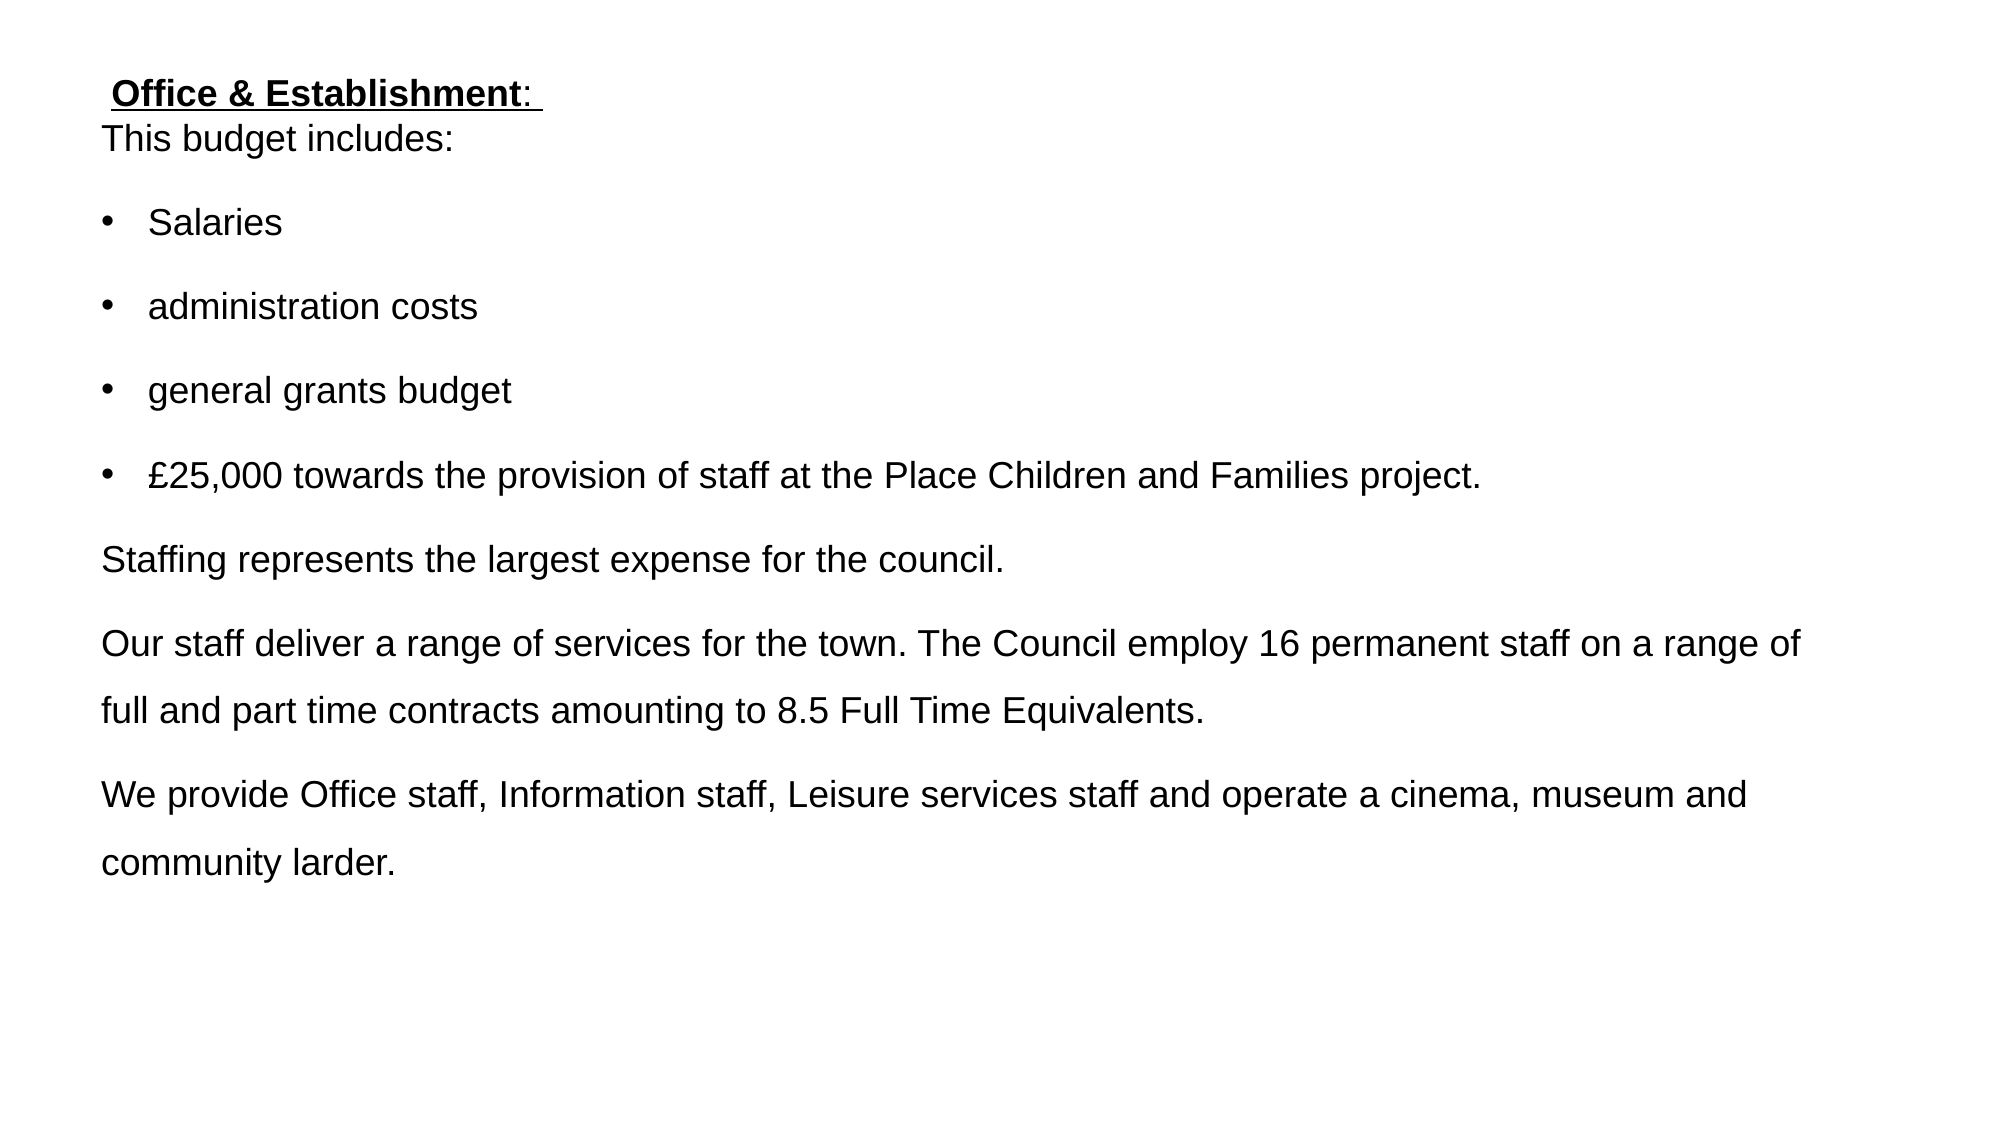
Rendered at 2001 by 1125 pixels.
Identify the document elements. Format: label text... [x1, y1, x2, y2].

text_box Office & Establishment: This budget includes: Salaries administration costs general grants budget £25,000 towards the provision of staff at the Place Children and Families project. Staffing represents the largest expense for the council. Our staff deliver a range of services for the town. The Council employ 16 permanent staff on a range of full and part time contracts amounting to 8.5 Full Time Equivalents. We provide Office staff, Information staff, Leisure services staff and operate a cinema, museum and community larder. [86, 39, 1857, 891]
